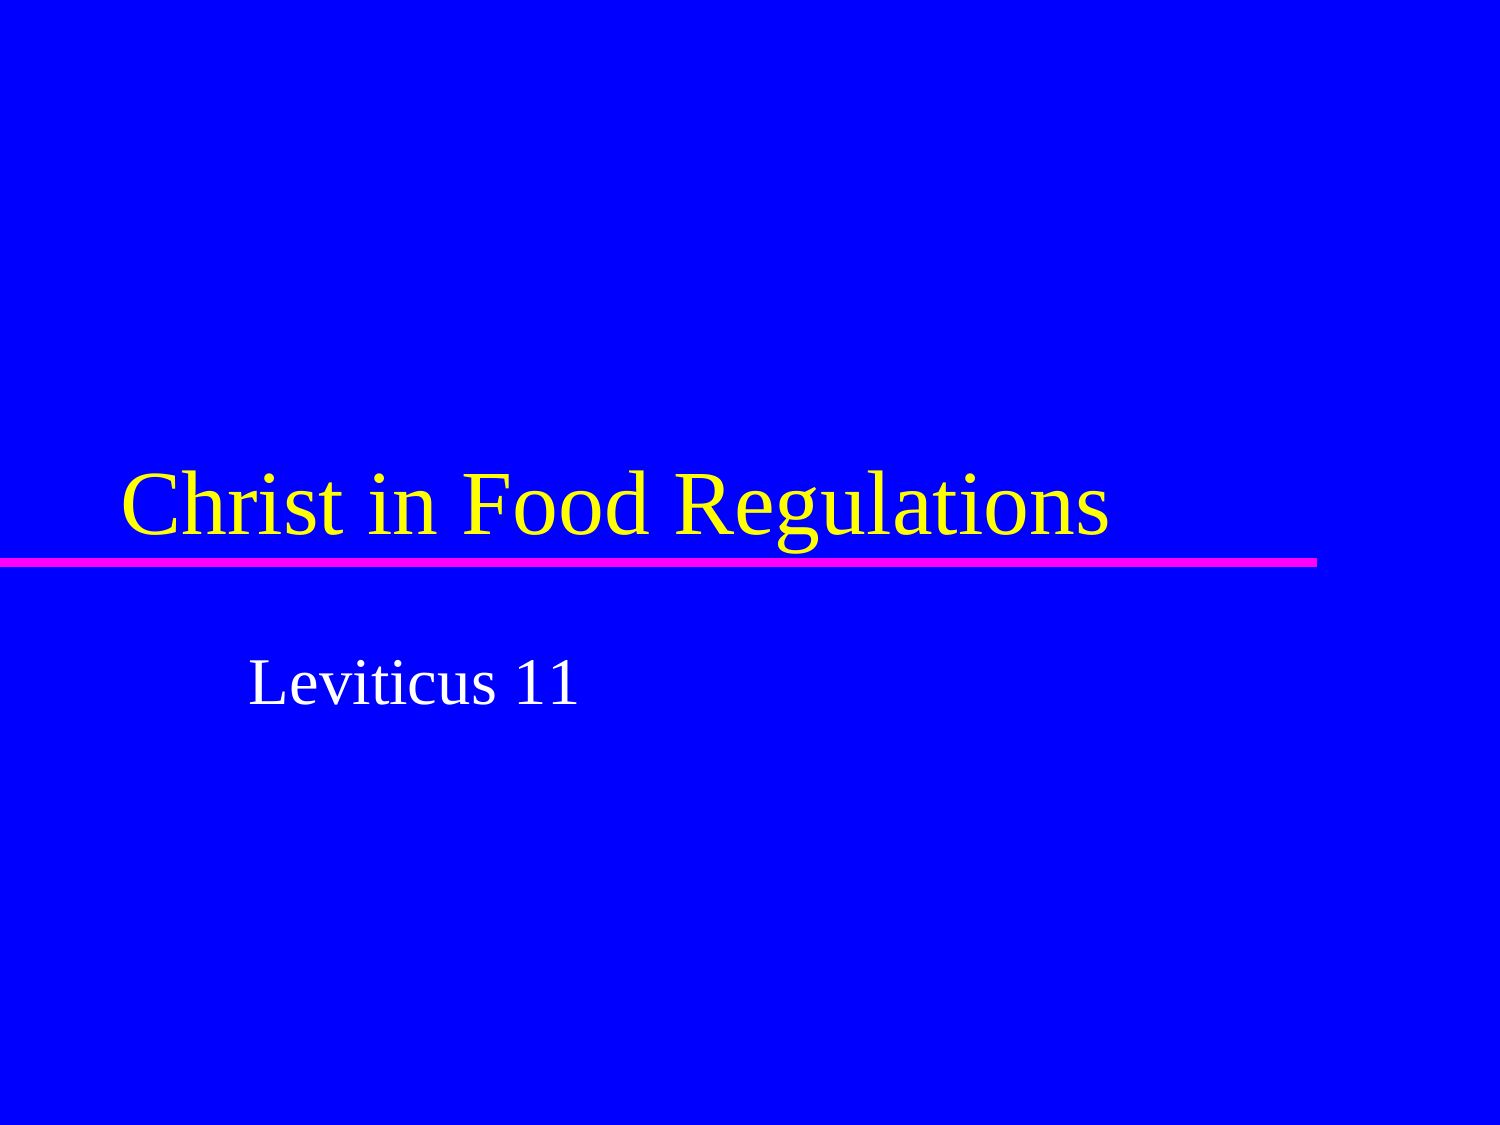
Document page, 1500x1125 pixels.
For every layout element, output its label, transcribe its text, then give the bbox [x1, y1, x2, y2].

subtitle Leviticus 11 [233, 637, 1339, 926]
title Christ in Food Regulations [105, 374, 1448, 563]
